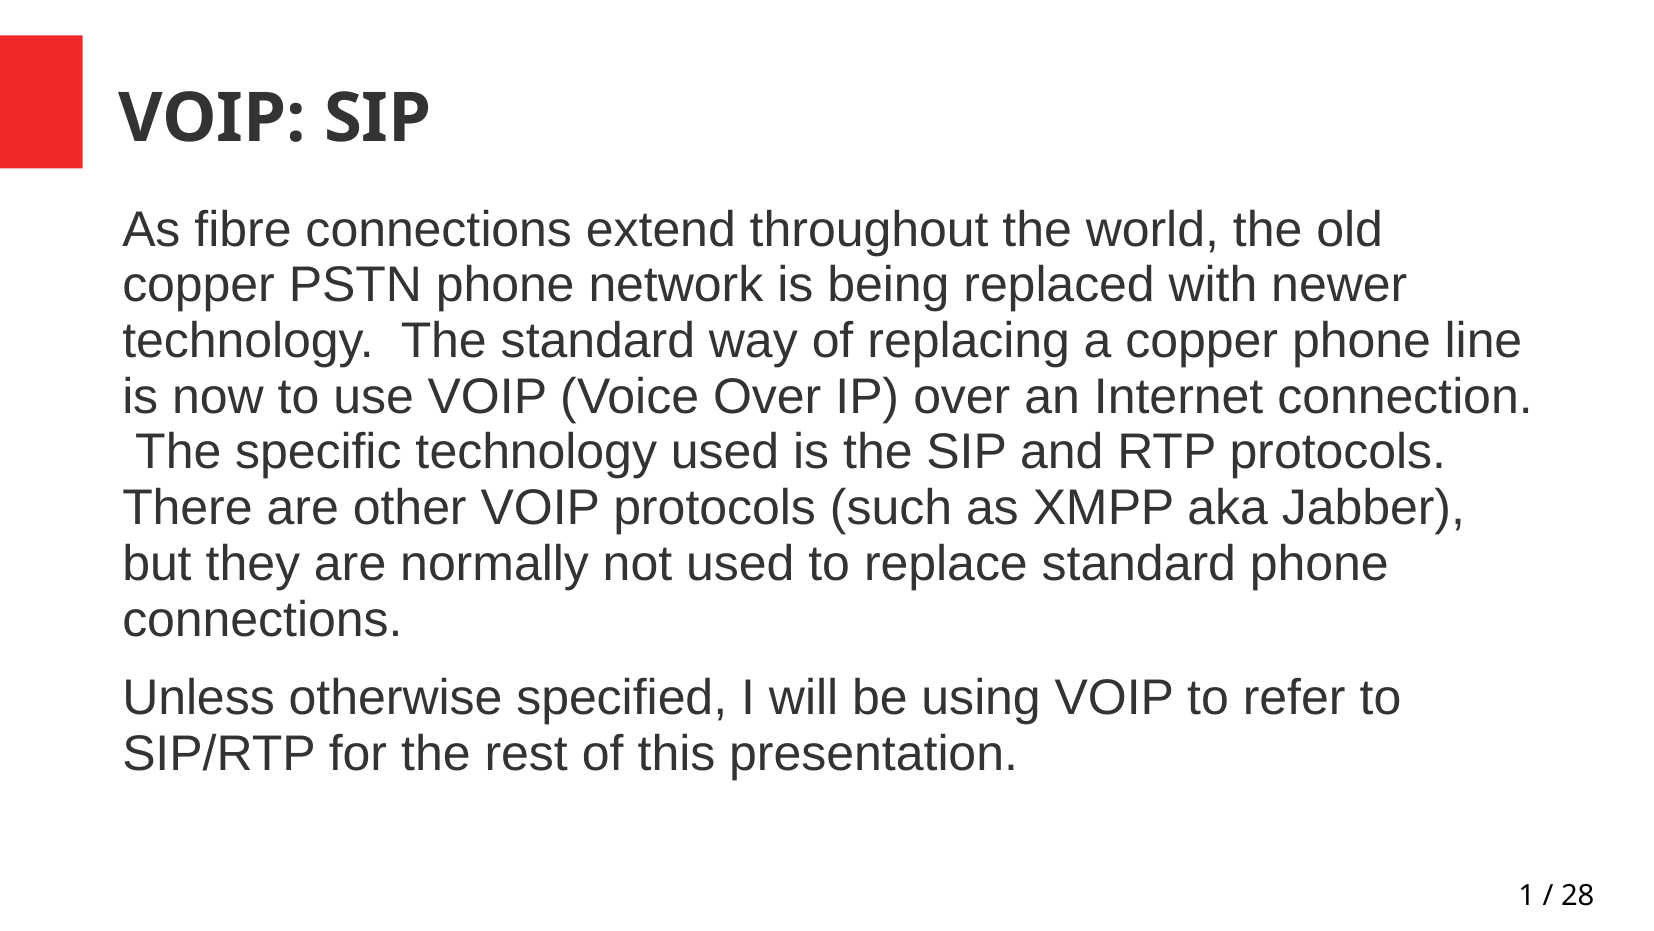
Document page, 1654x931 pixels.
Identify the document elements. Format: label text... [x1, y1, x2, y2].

title VOIP: SIP [118, 37, 1571, 193]
list As fibre connections extend throughout the world, the old copper PSTN phone network is being replaced with newer technology. The standard way of replacing a copper phone line is now to use VOIP (Voice Over IP) over an Internet connection. The specific technology used is the SIP and RTP protocols. There are other VOIP protocols (such as XMPP aka Jabber), but they are normally not used to replace standard phone connections. Unless otherwise specified, I will be using VOIP to refer to SIP/RTP for the rest of this presentation. [122, 200, 1540, 799]
